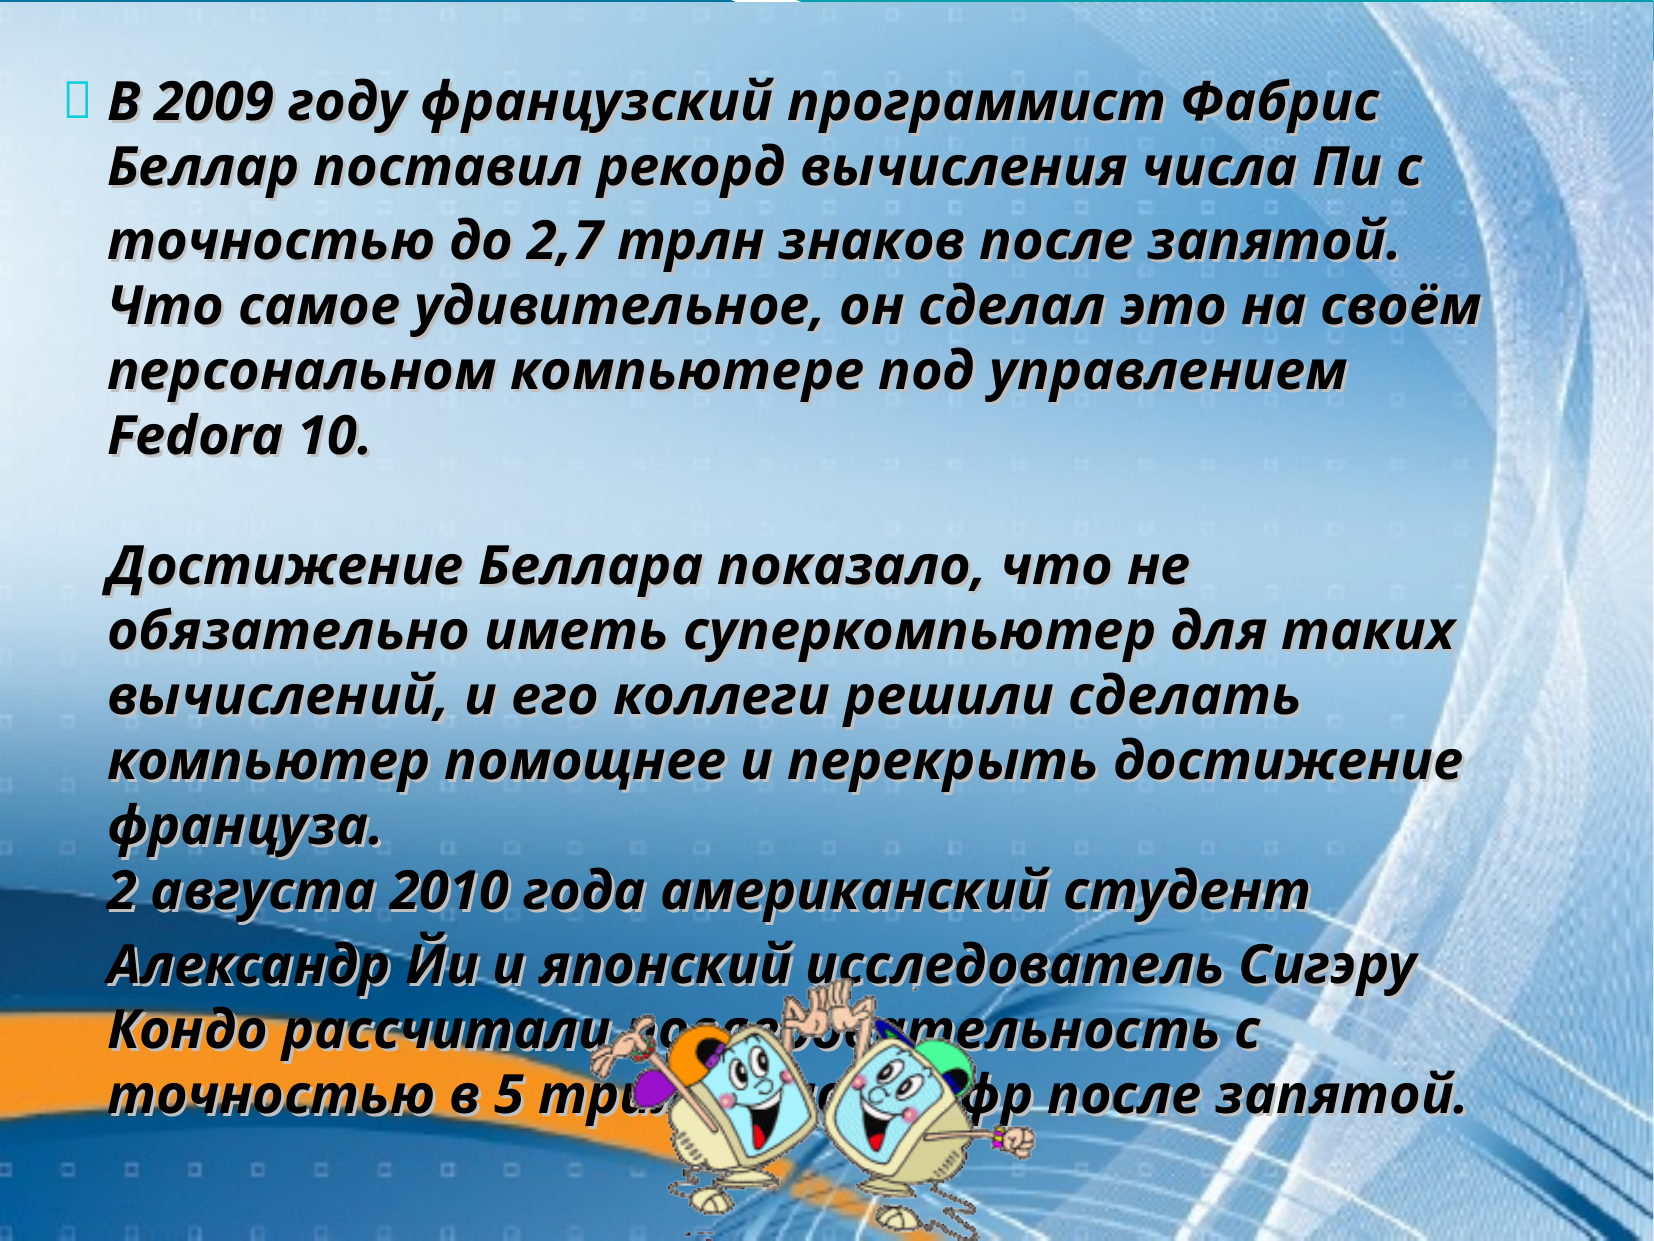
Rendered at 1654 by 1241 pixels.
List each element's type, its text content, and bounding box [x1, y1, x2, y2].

picture [0, 1, 1654, 1241]
list В 2009 году французский программист Фабрис Беллар поставил рекорд вычисления числа Пи с точностью до 2,7 трлн знаков после запятой. Что самое удивительное, он сделал это на своём персональном компьютере под управлением Fedora 10. Достижение Беллара показало, что не обязательно иметь суперкомпьютер для таких вычислений, и его коллеги решили сделать компьютер помощнее и перекрыть достижение француза. 2 августа 2010 года американский студент Александр Йи и японский исследователь Сигэру Кондо рассчитали последовательность с точностью в 5 триллионов цифр после запятой. [47, 59, 1536, 975]
